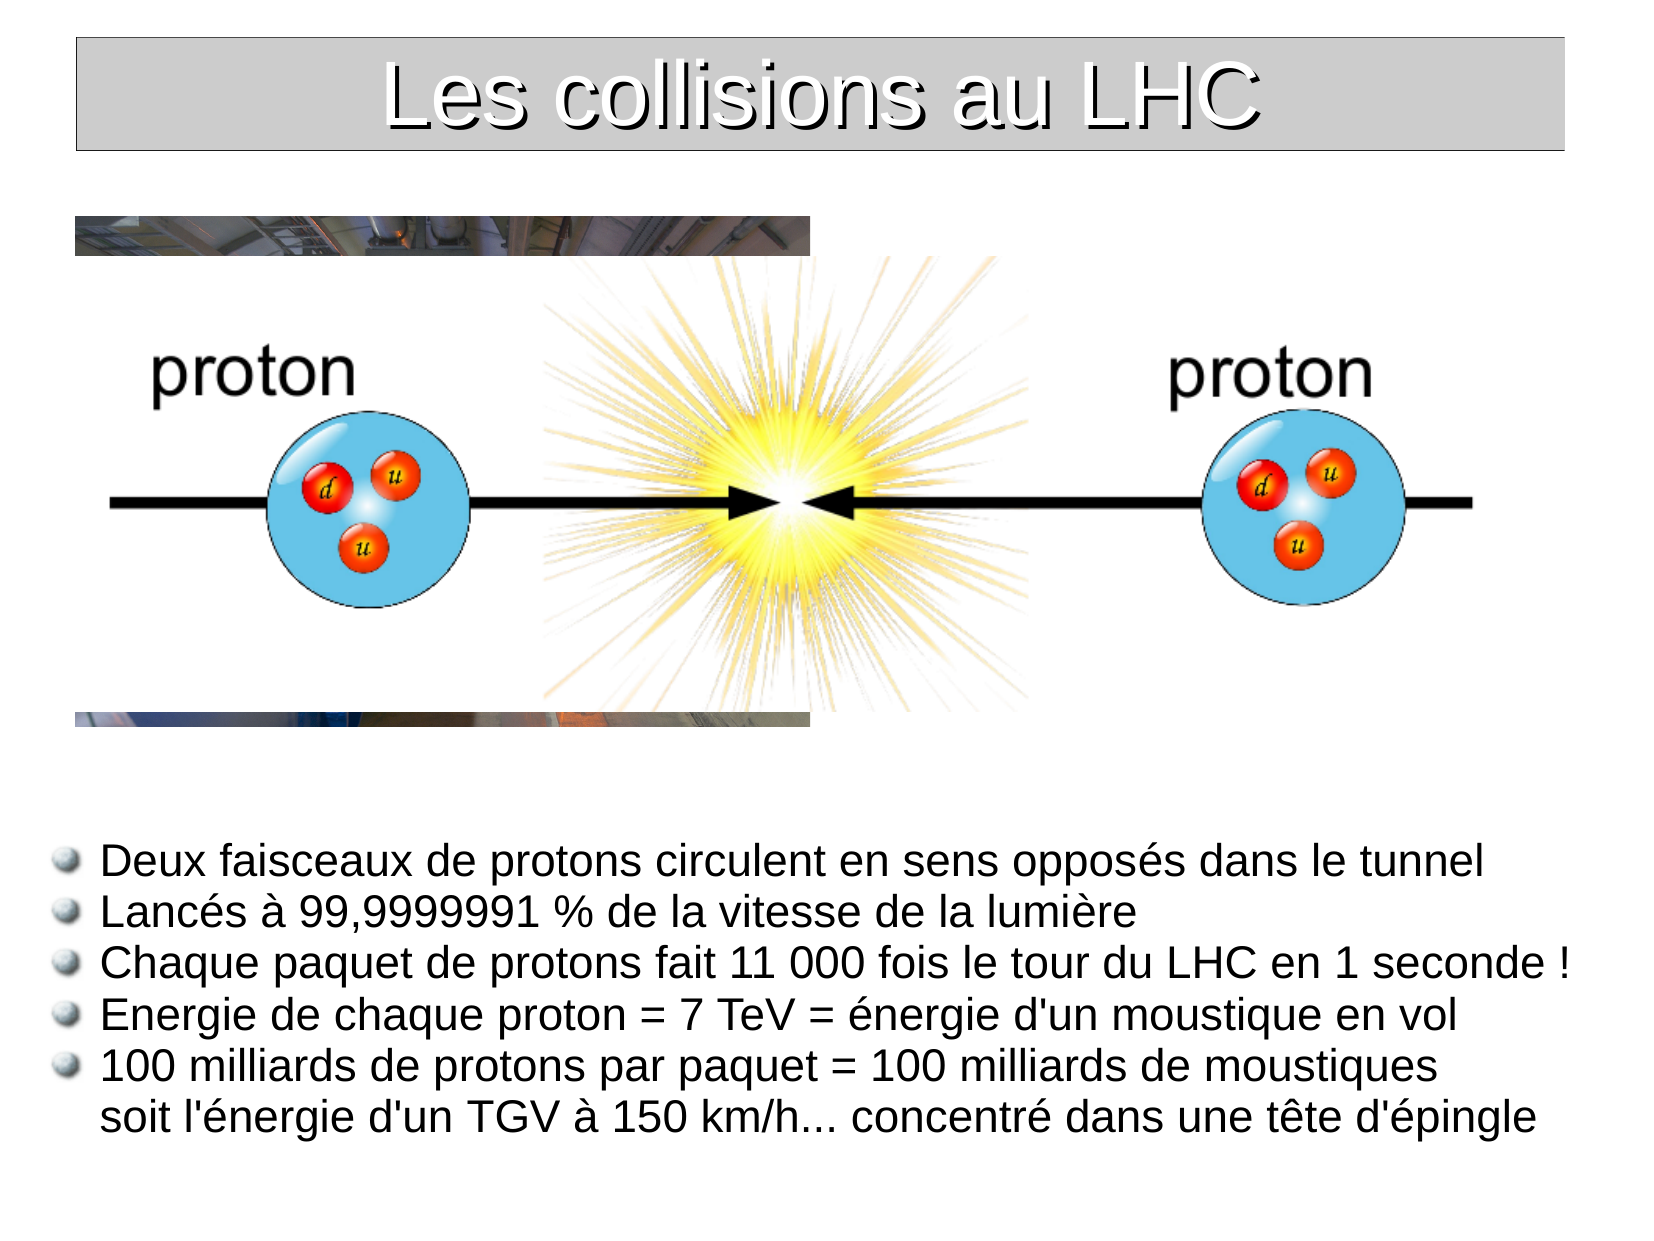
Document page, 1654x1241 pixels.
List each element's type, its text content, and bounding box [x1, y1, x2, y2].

picture [60, 216, 1582, 727]
text_box Deux faisceaux de protons circulent en sens opposés dans le tunnel Lancés à 99,9999991 % de la vitesse de la lumière Chaque paquet de protons fait 11 000 fois le tour du LHC en 1 seconde ! Energie de chaque proton = 7 TeV = énergie d'un moustique en vol 100 milliards de protons par paquet = 100 milliards de moustiques soit l'énergie d'un TGV à 150 km/h... concentré dans une tête d'épingle [30, 827, 1636, 1150]
title Les collisions au LHC [76, 37, 1565, 151]
